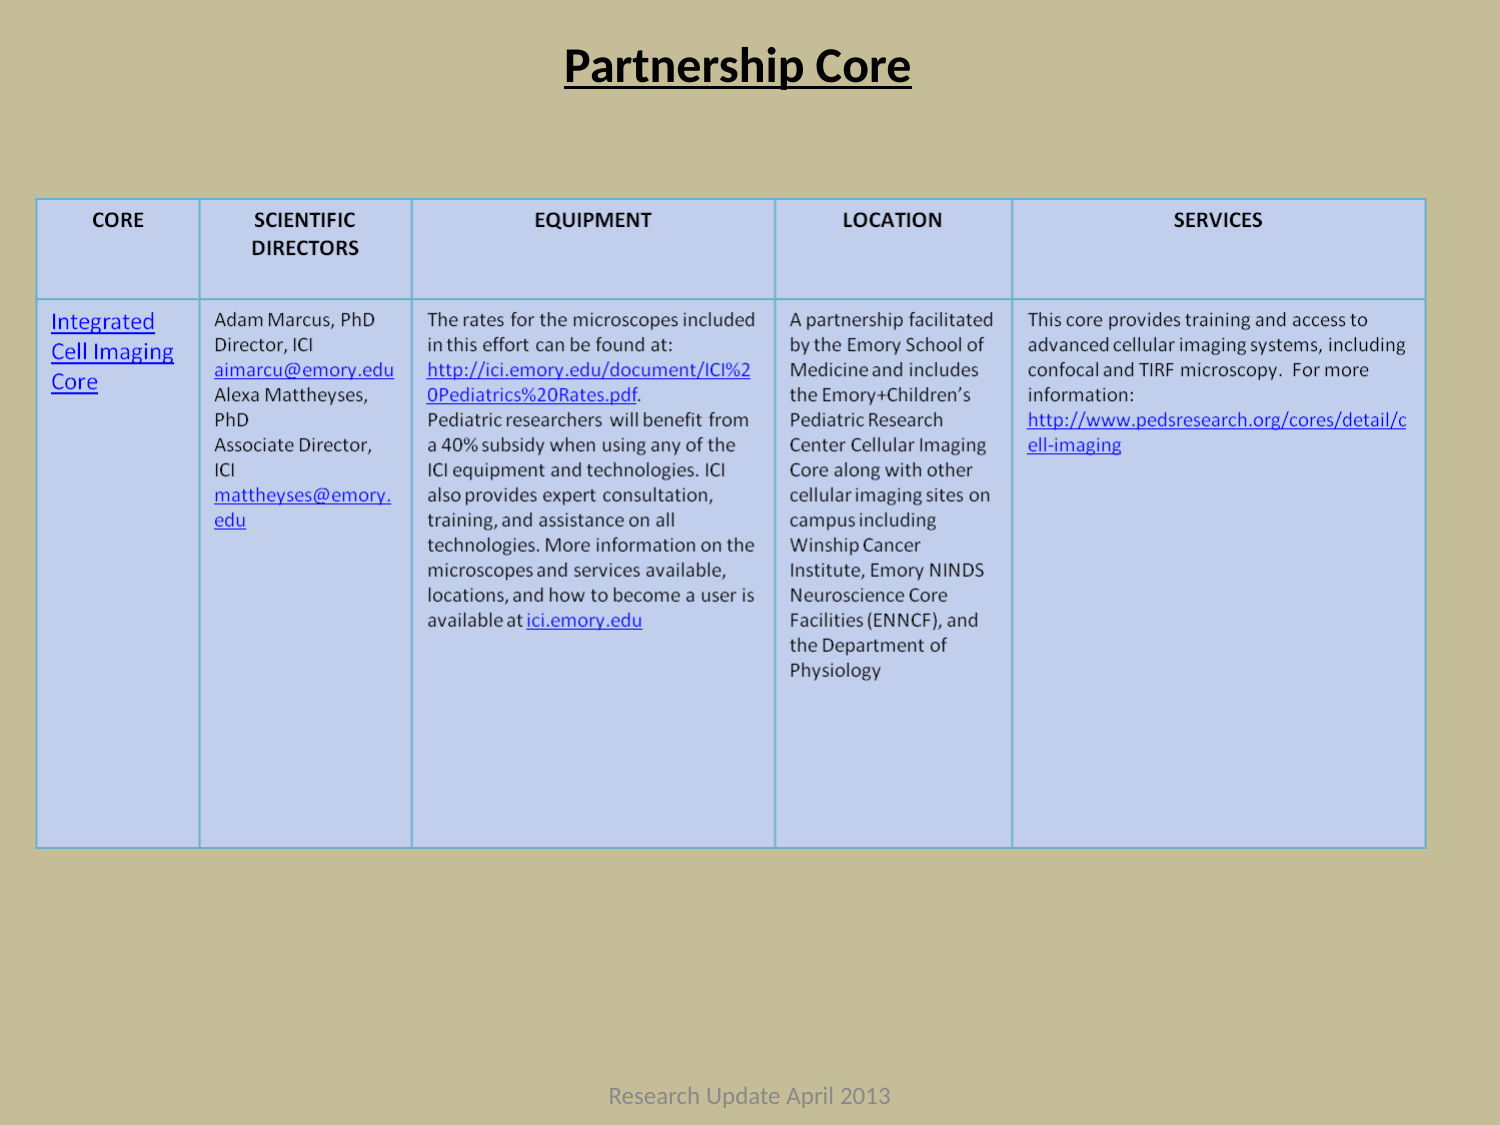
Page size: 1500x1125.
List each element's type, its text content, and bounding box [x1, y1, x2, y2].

text_box Research Update April 2013 [512, 1065, 988, 1125]
text_box Partnership Core [37, 24, 1450, 138]
picture [25, 187, 1437, 860]
